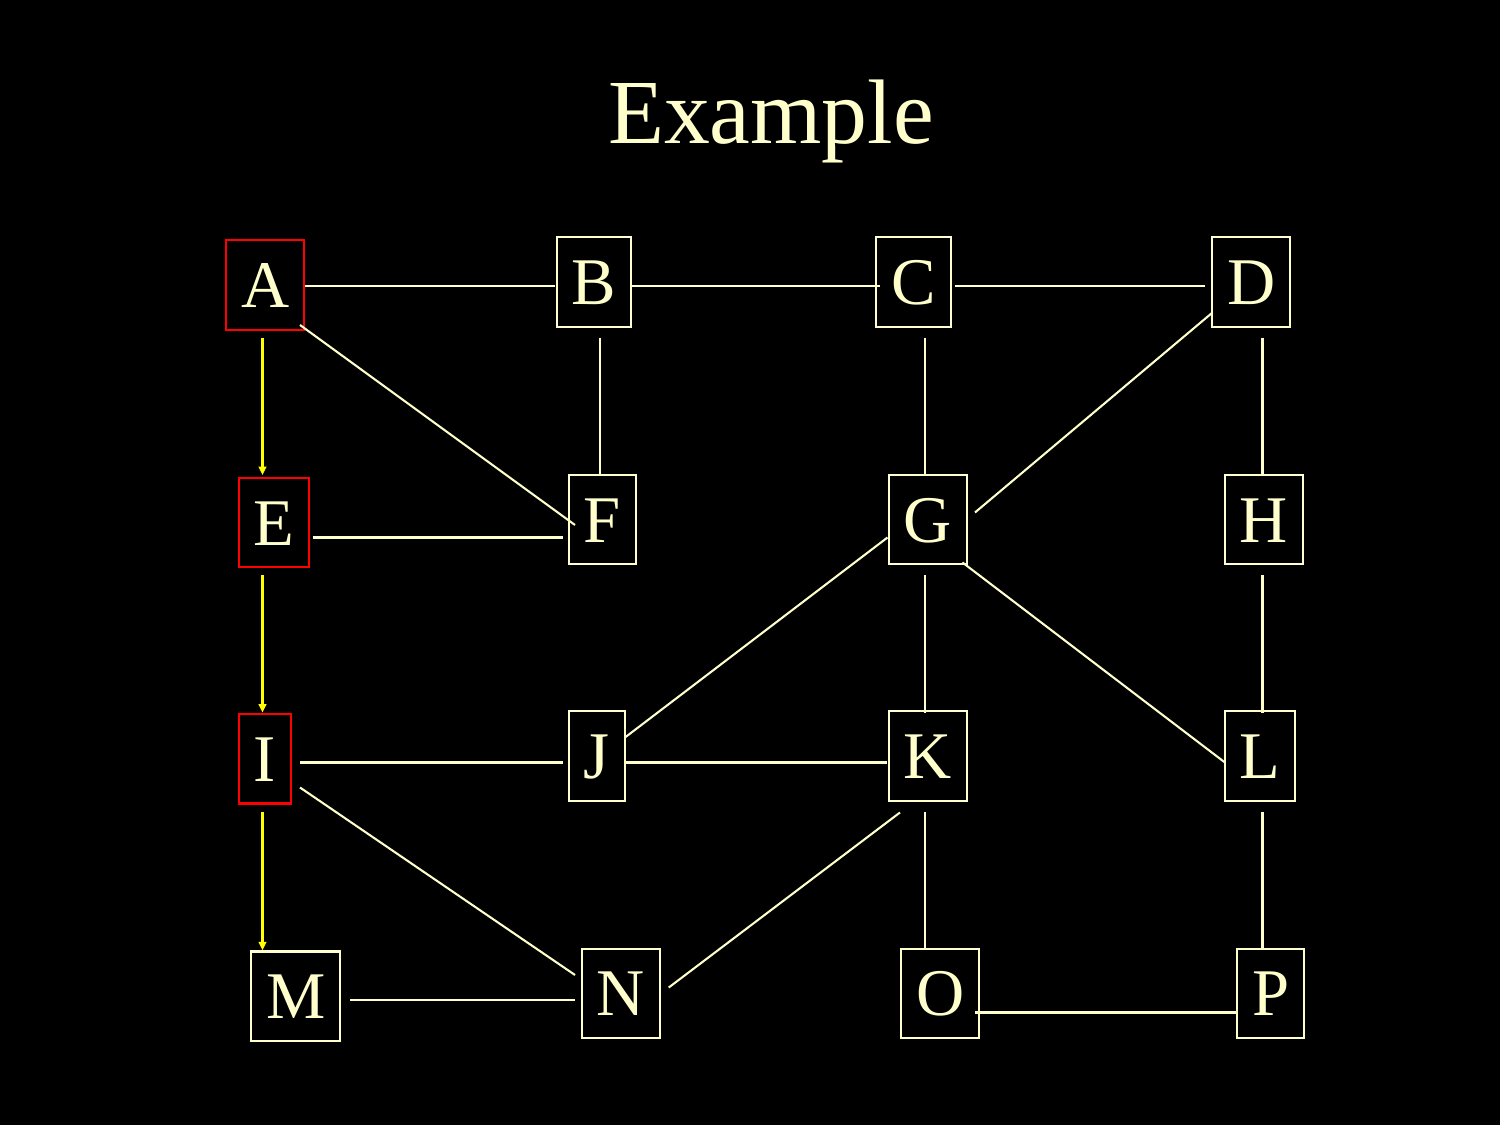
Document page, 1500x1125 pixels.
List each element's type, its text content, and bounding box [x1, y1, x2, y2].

text_box N [581, 948, 660, 1039]
text_box O [901, 948, 980, 1039]
title Example [42, 37, 1500, 188]
text_box C [876, 237, 951, 327]
text_box P [1237, 948, 1305, 1039]
text_box M [251, 951, 341, 1042]
text_box I [238, 713, 291, 804]
text_box K [888, 711, 967, 801]
text_box G [888, 474, 967, 565]
text_box F [569, 474, 636, 565]
text_box D [1212, 237, 1291, 327]
text_box A [226, 240, 305, 330]
text_box B [556, 237, 632, 327]
text_box L [1224, 711, 1296, 801]
text_box H [1224, 474, 1303, 565]
text_box J [569, 711, 625, 801]
text_box E [238, 477, 310, 568]
